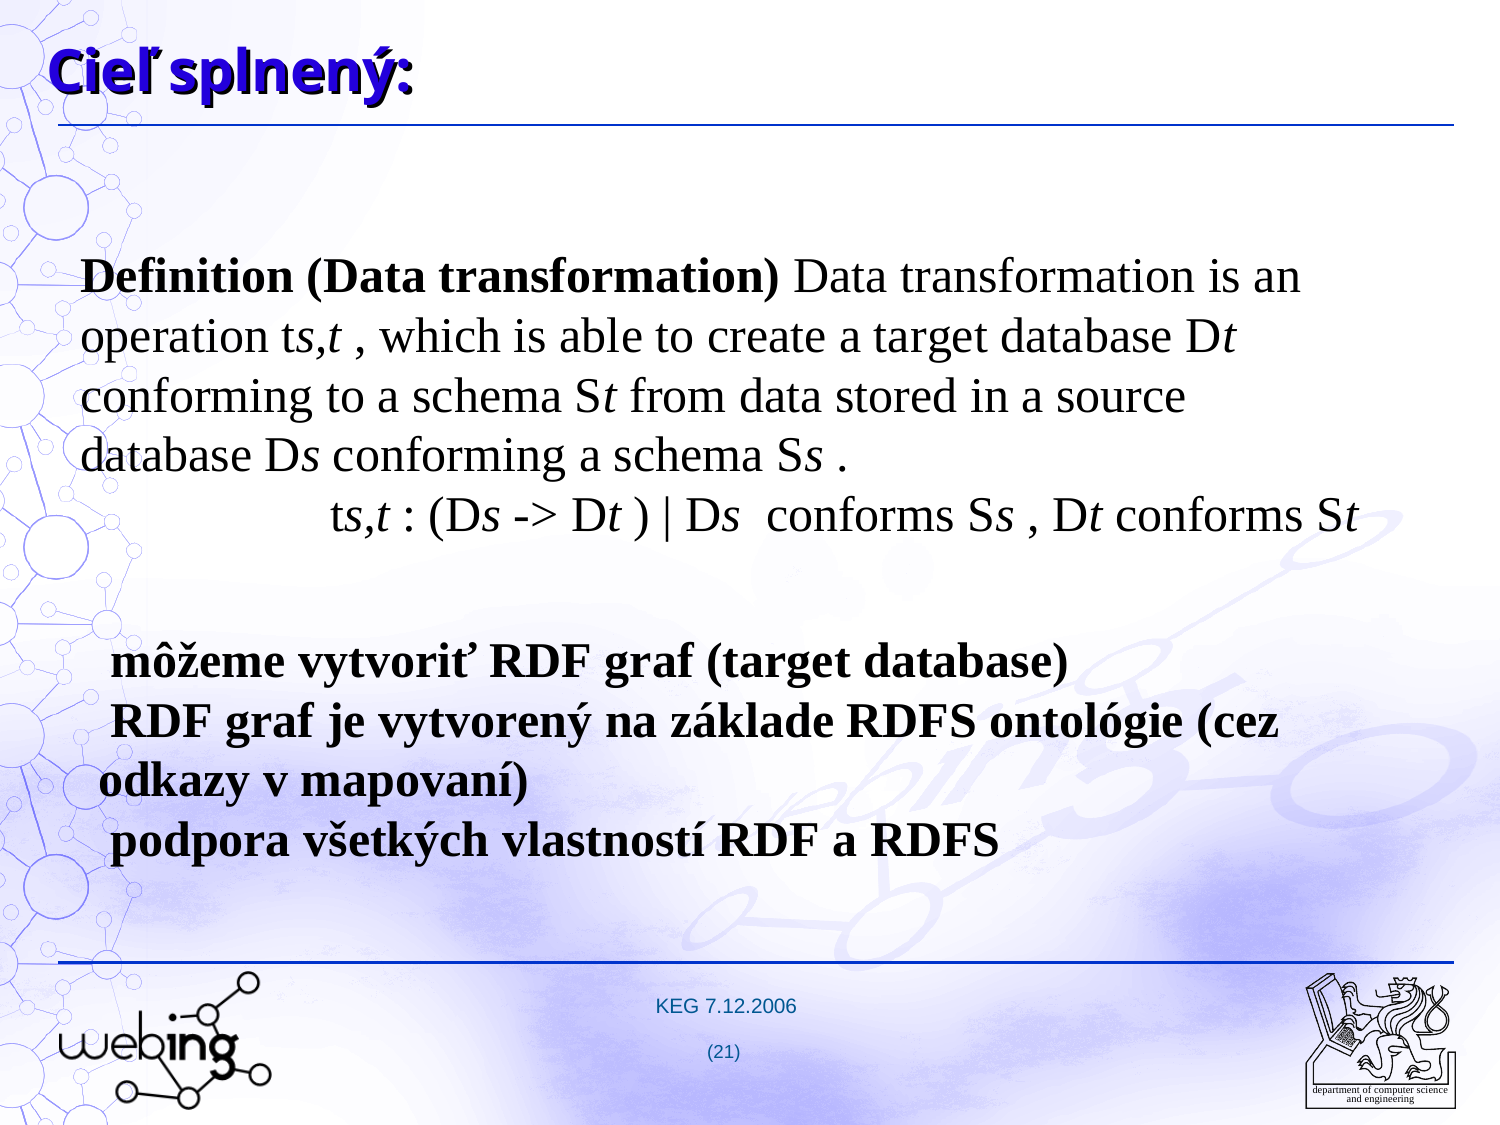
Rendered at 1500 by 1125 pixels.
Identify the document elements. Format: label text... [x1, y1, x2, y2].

picture [0, 0, 1500, 1125]
title Cieľ splnený: [46, 12, 1455, 126]
text_box Definition (Data transformation) Data transformation is an operation ts,t , which is able to create a target database Dt conforming to a schema St from data stored in a source database Ds conforming a schema Ss . ts,t : (Ds -> Dt ) | Ds conforms Ss , Dt conforms St [79, 243, 1418, 614]
text_box môžeme vytvoriť RDF graf (target database) RDF graf je vytvorený na základe RDFS ontológie (cez odkazy v mapovaní) podpora všetkých vlastností RDF a RDFS [98, 628, 1443, 877]
